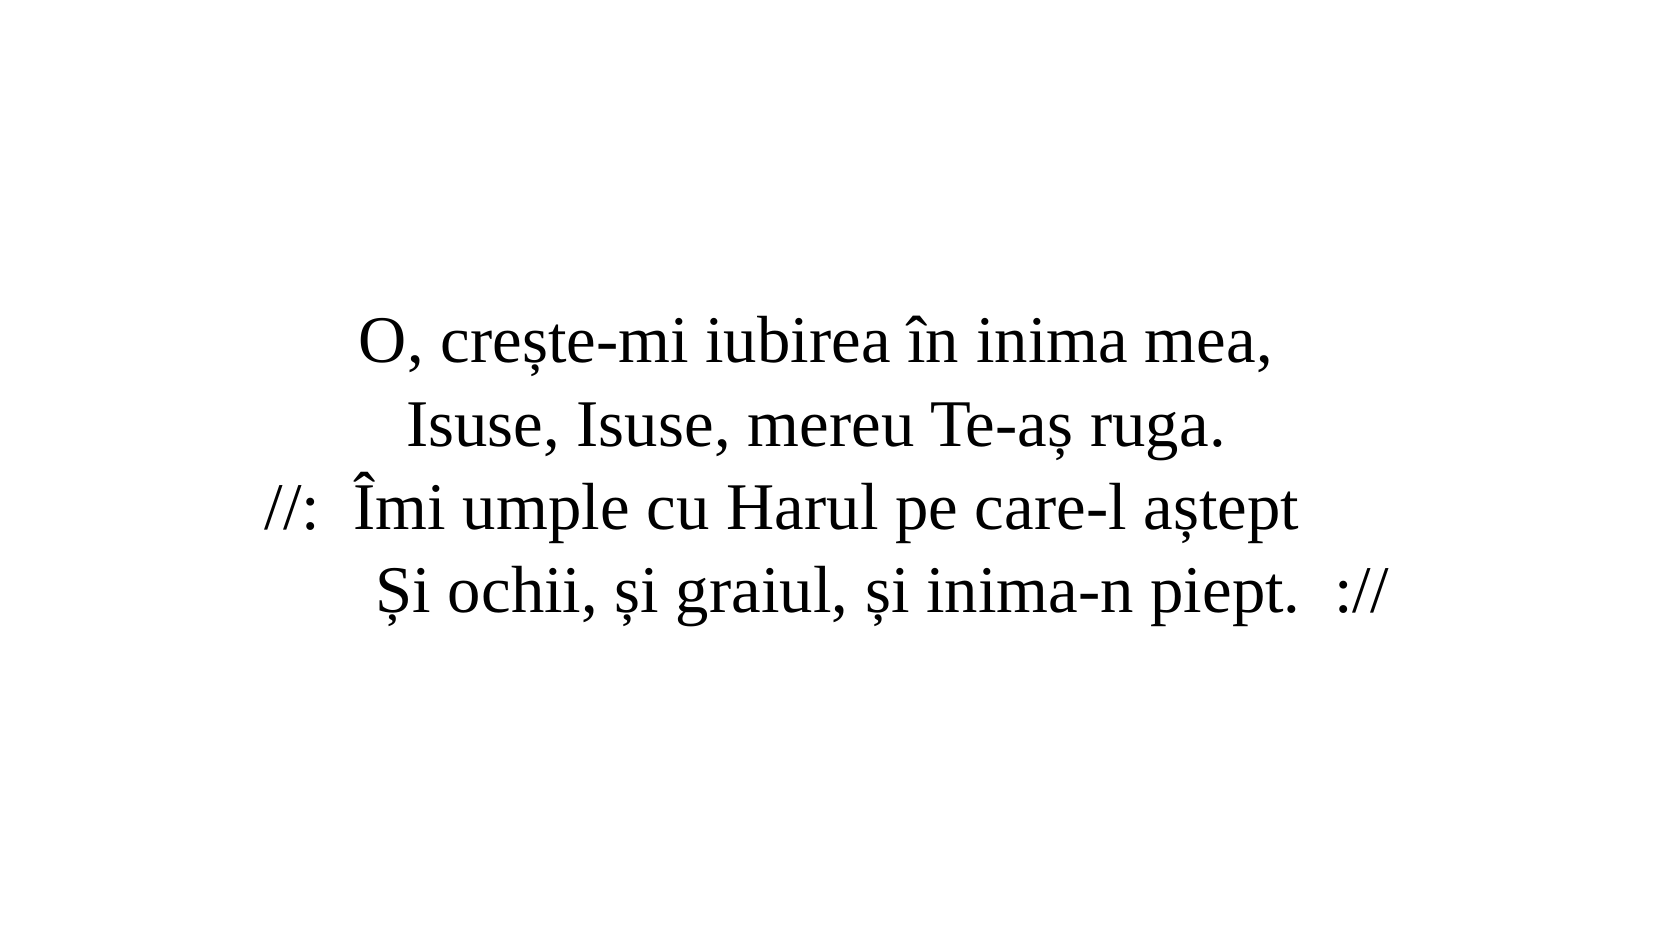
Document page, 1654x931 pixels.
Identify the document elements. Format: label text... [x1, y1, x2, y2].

subtitle O, crește-mi iubirea în inima mea, Isuse, Isuse, mereu Te-aș ruga. //: Îmi umple cu Harul pe care-l aștept Și ochii, și graiul, și inima-n piept. :// [240, 150, 1393, 781]
